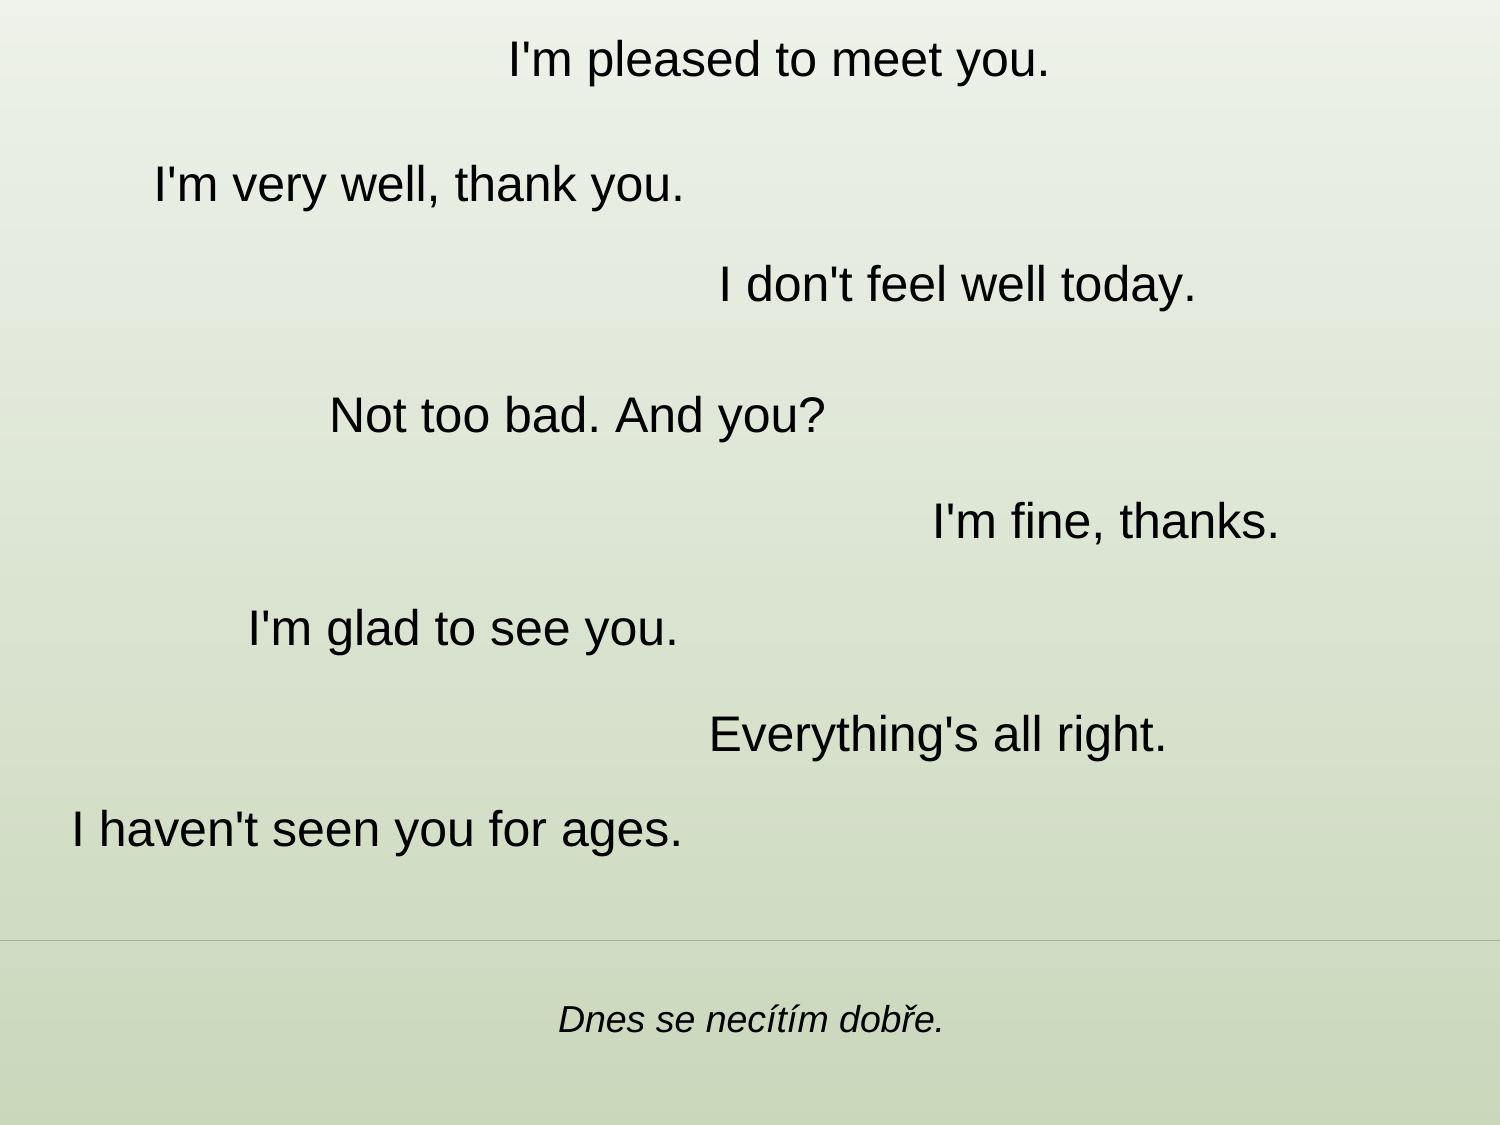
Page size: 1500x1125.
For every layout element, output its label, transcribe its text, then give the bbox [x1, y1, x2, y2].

text_box I don't feel well today. [703, 243, 1213, 319]
text_box Not too bad. And you? [314, 374, 842, 451]
text_box I'm pleased to meet you. [492, 18, 1067, 95]
text_box I'm glad to see you. [232, 587, 695, 664]
text_box Dnes se necítím dobře. [543, 987, 961, 1049]
text_box I'm fine, thanks. [917, 481, 1296, 557]
text_box I'm very well, thank you. [138, 144, 701, 220]
text_box I haven't seen you for ages. [56, 788, 699, 864]
text_box Everything's all right. [693, 693, 1183, 770]
